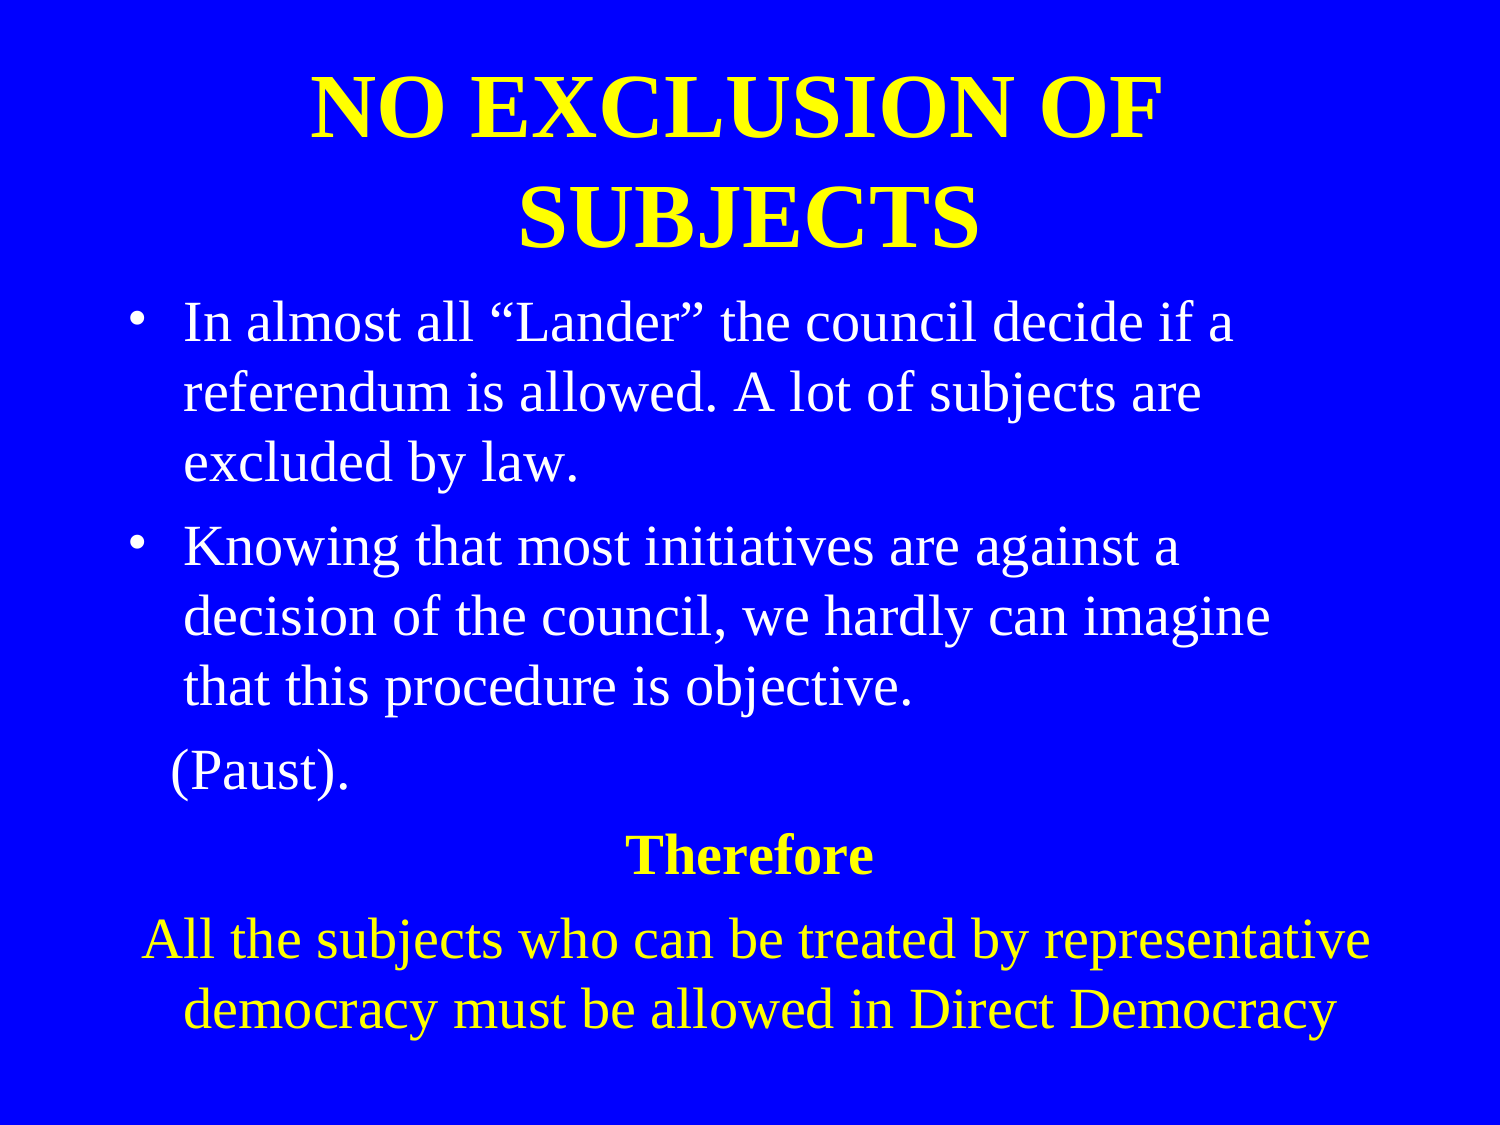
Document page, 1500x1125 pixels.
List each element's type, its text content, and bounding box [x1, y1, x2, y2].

title NO EXCLUSION OF SUBJECTS [112, 62, 1388, 250]
list In almost all “Lander” the council decide if a referendum is allowed. A lot of subjects are excluded by law. Knowing that most initiatives are against a decision of the council, we hardly can imagine that this procedure is objective. (Paust). Therefore All the subjects who can be treated by representative democracy must be allowed in Direct Democracy [112, 274, 1388, 1063]
